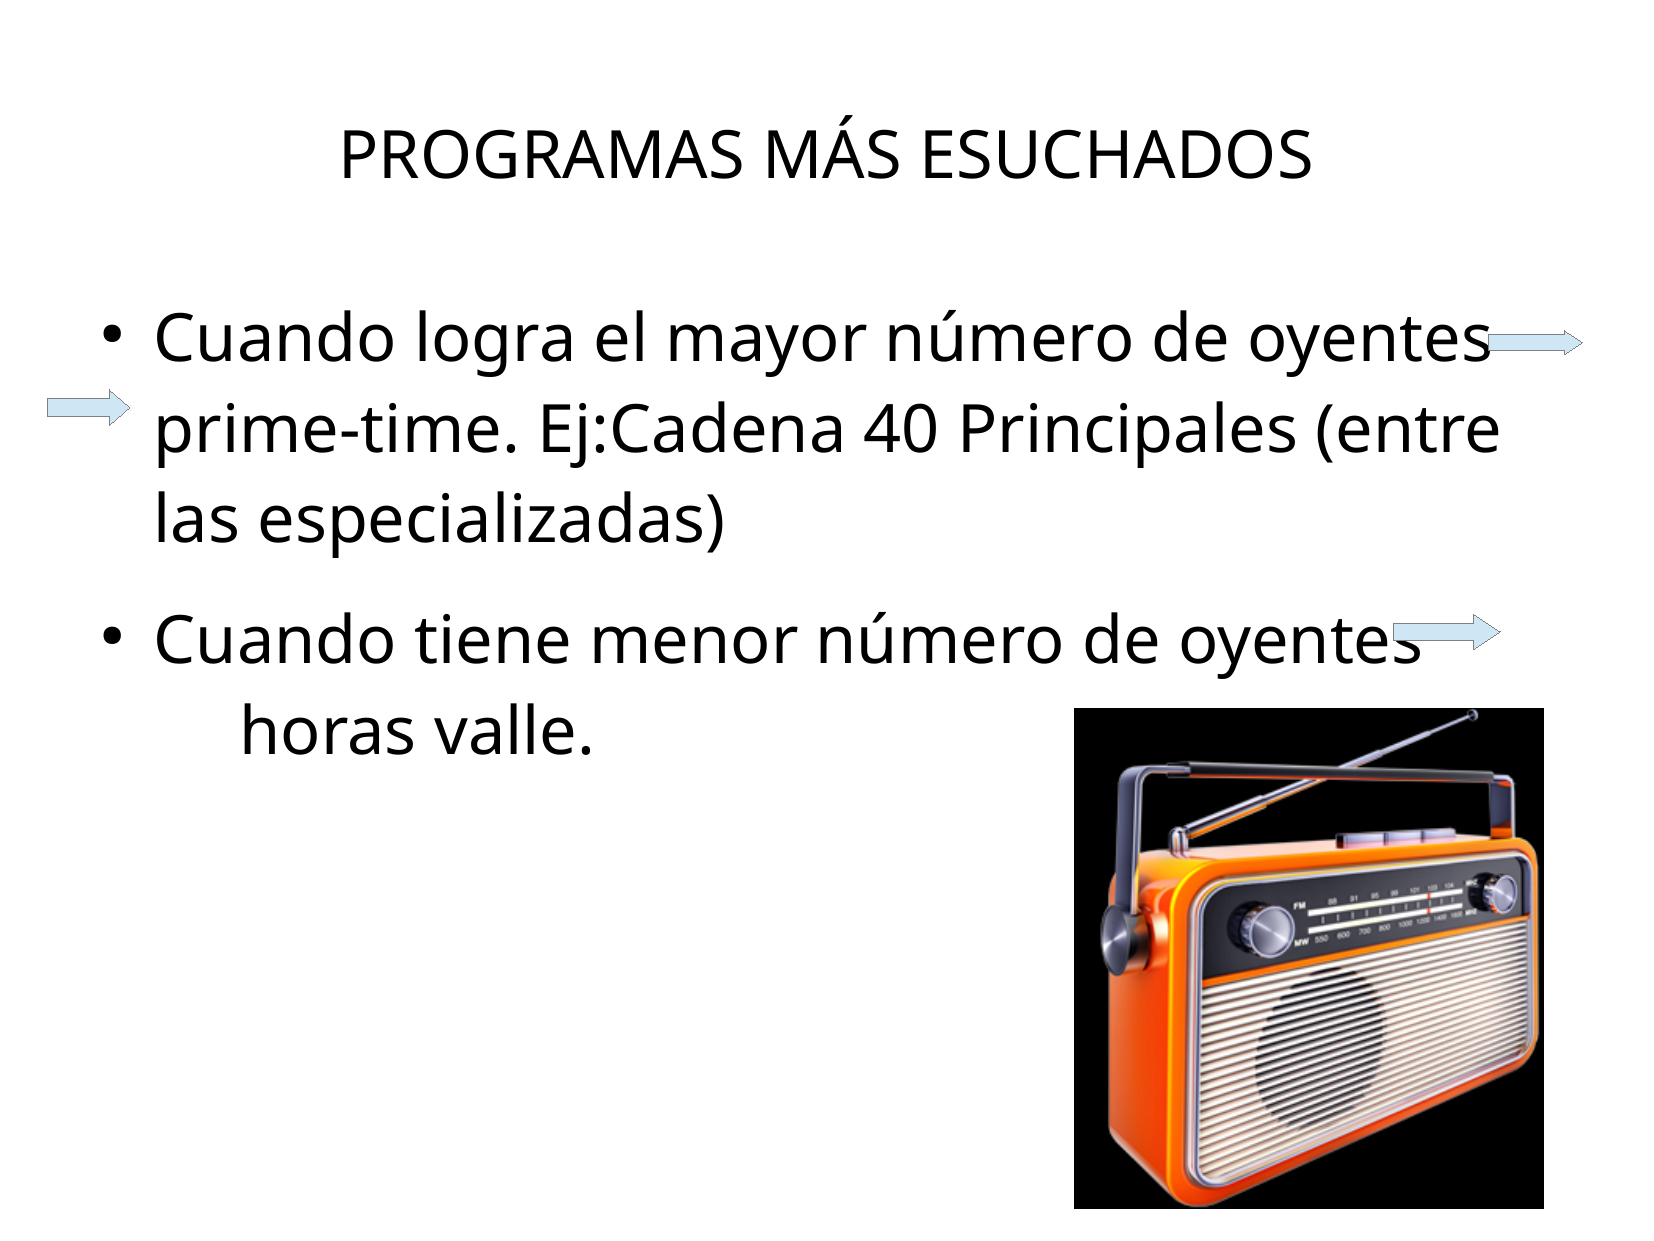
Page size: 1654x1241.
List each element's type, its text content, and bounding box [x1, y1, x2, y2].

title PROGRAMAS MÁS ESUCHADOS [82, 49, 1571, 257]
text_box [47, 389, 130, 426]
text_box [1488, 330, 1583, 355]
text_box [1393, 614, 1501, 650]
list Cuando logra el mayor número de oyentes prime-time. Ej:Cadena 40 Principales (entre las especializadas) Cuando tiene menor número de oyentes horas valle. [82, 290, 1571, 1109]
picture [1074, 708, 1544, 1209]
